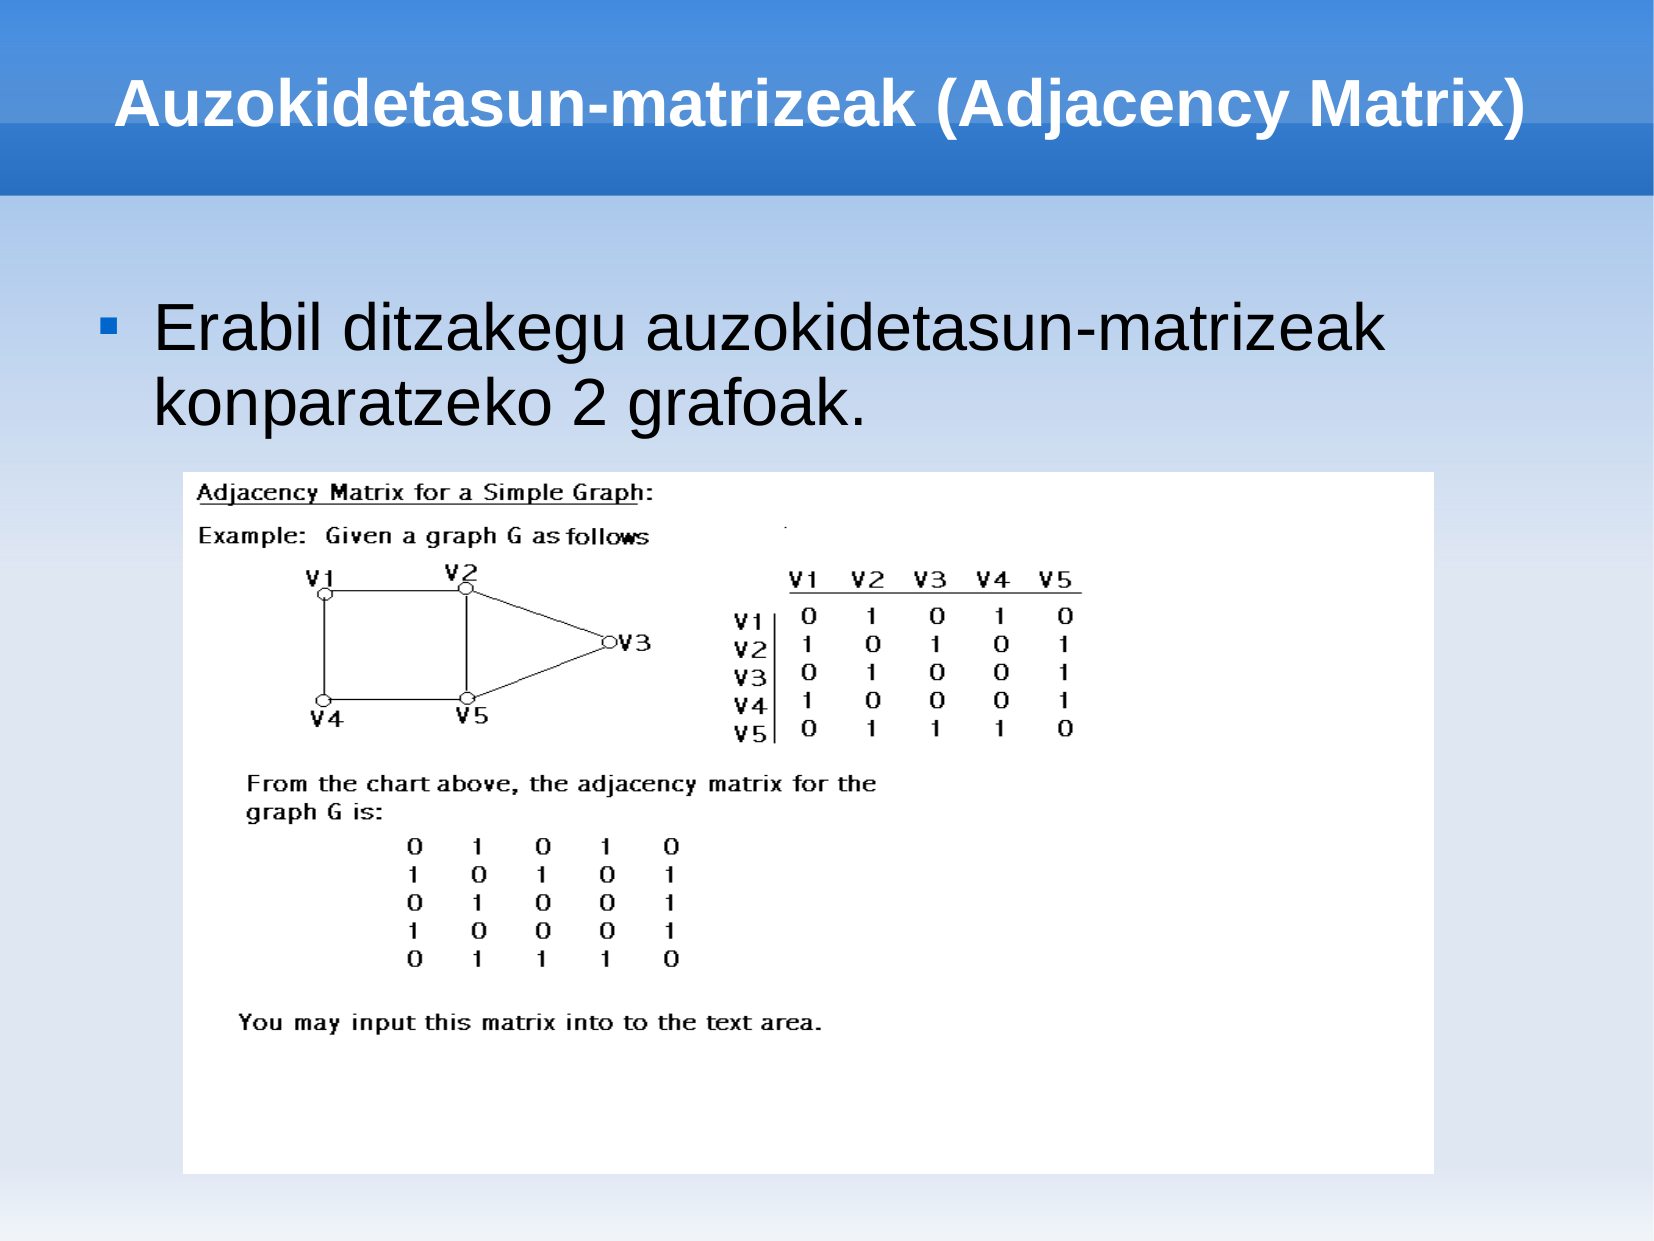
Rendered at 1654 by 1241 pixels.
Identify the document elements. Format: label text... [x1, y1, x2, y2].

title Auzokidetasun-matrizeak (Adjacency Matrix) [76, 0, 1565, 208]
picture [0, 0, 1654, 1241]
list Erabil ditzakegu auzokidetasun-matrizeak konparatzeko 2 grafoak. [82, 290, 1571, 1109]
